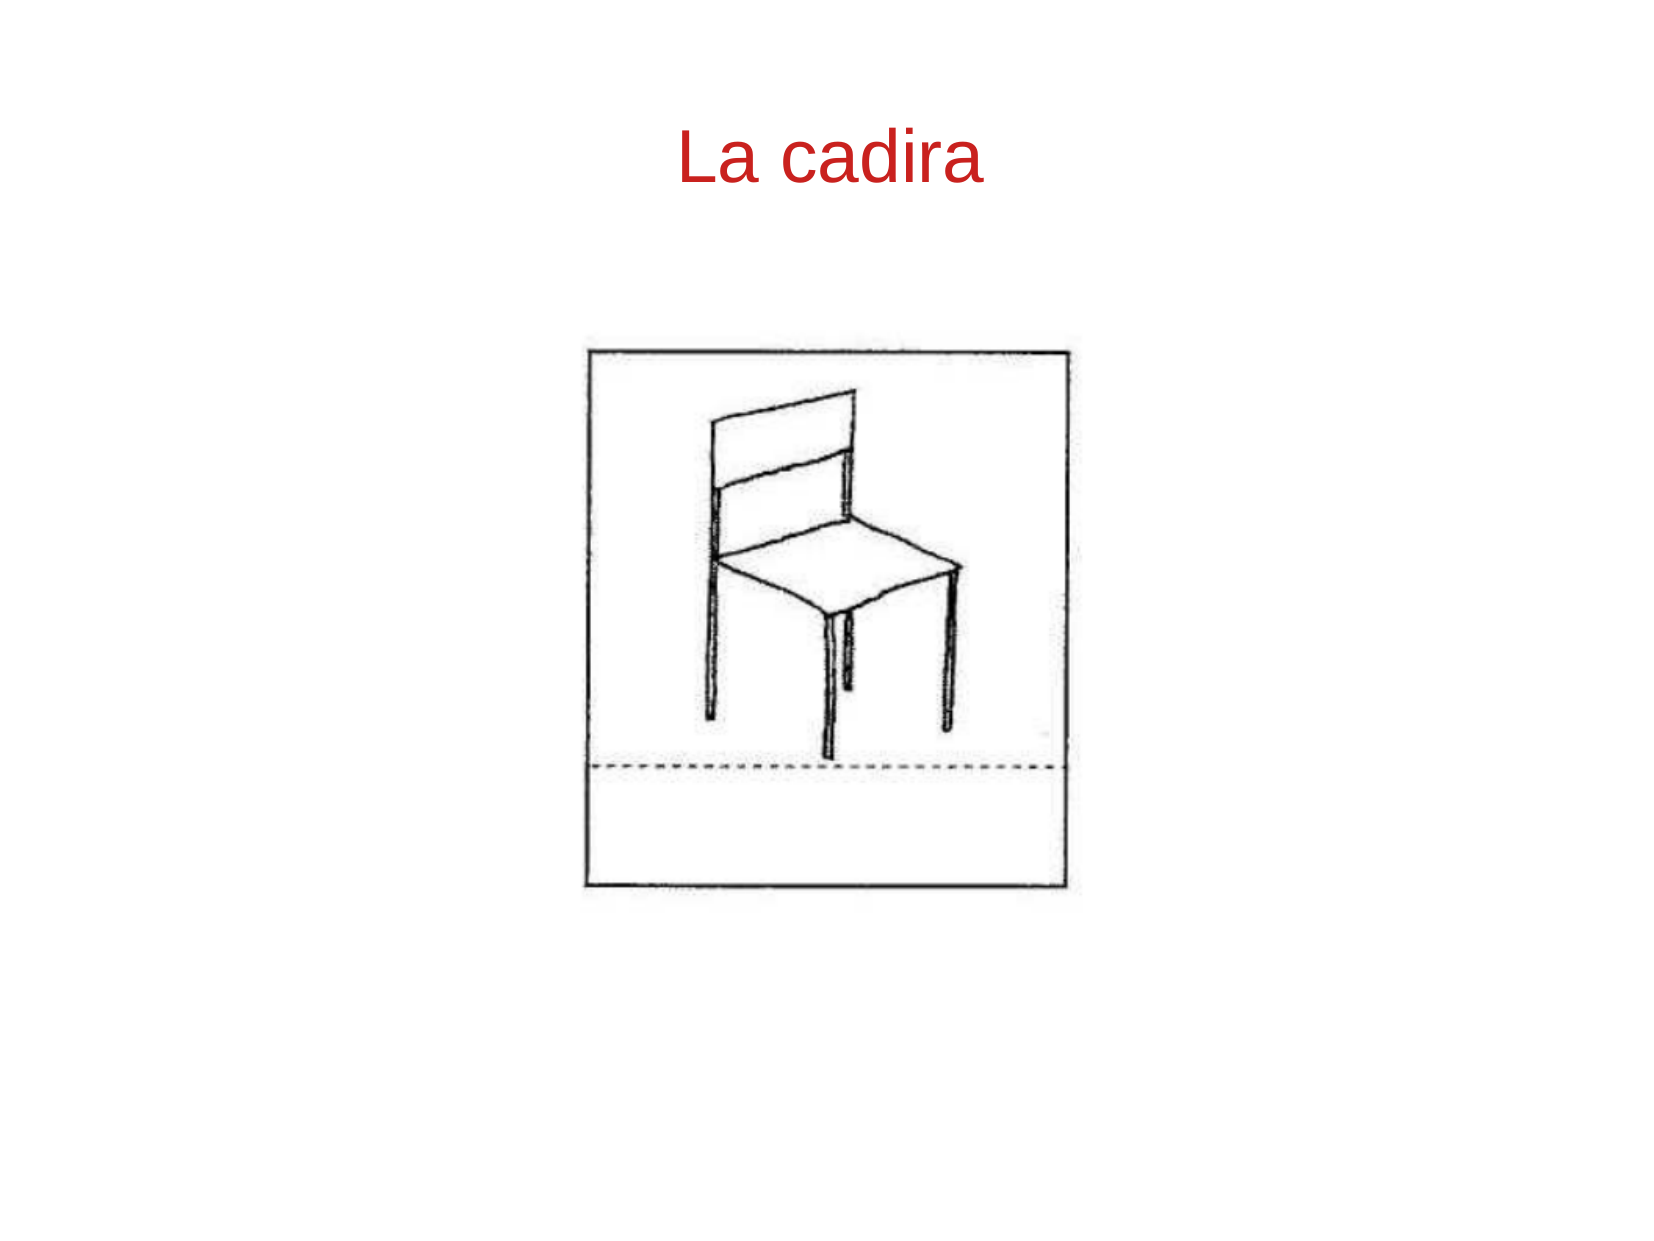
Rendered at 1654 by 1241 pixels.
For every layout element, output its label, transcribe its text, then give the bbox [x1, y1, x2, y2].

text_box La cadira [289, 49, 1371, 257]
picture [569, 328, 1106, 922]
